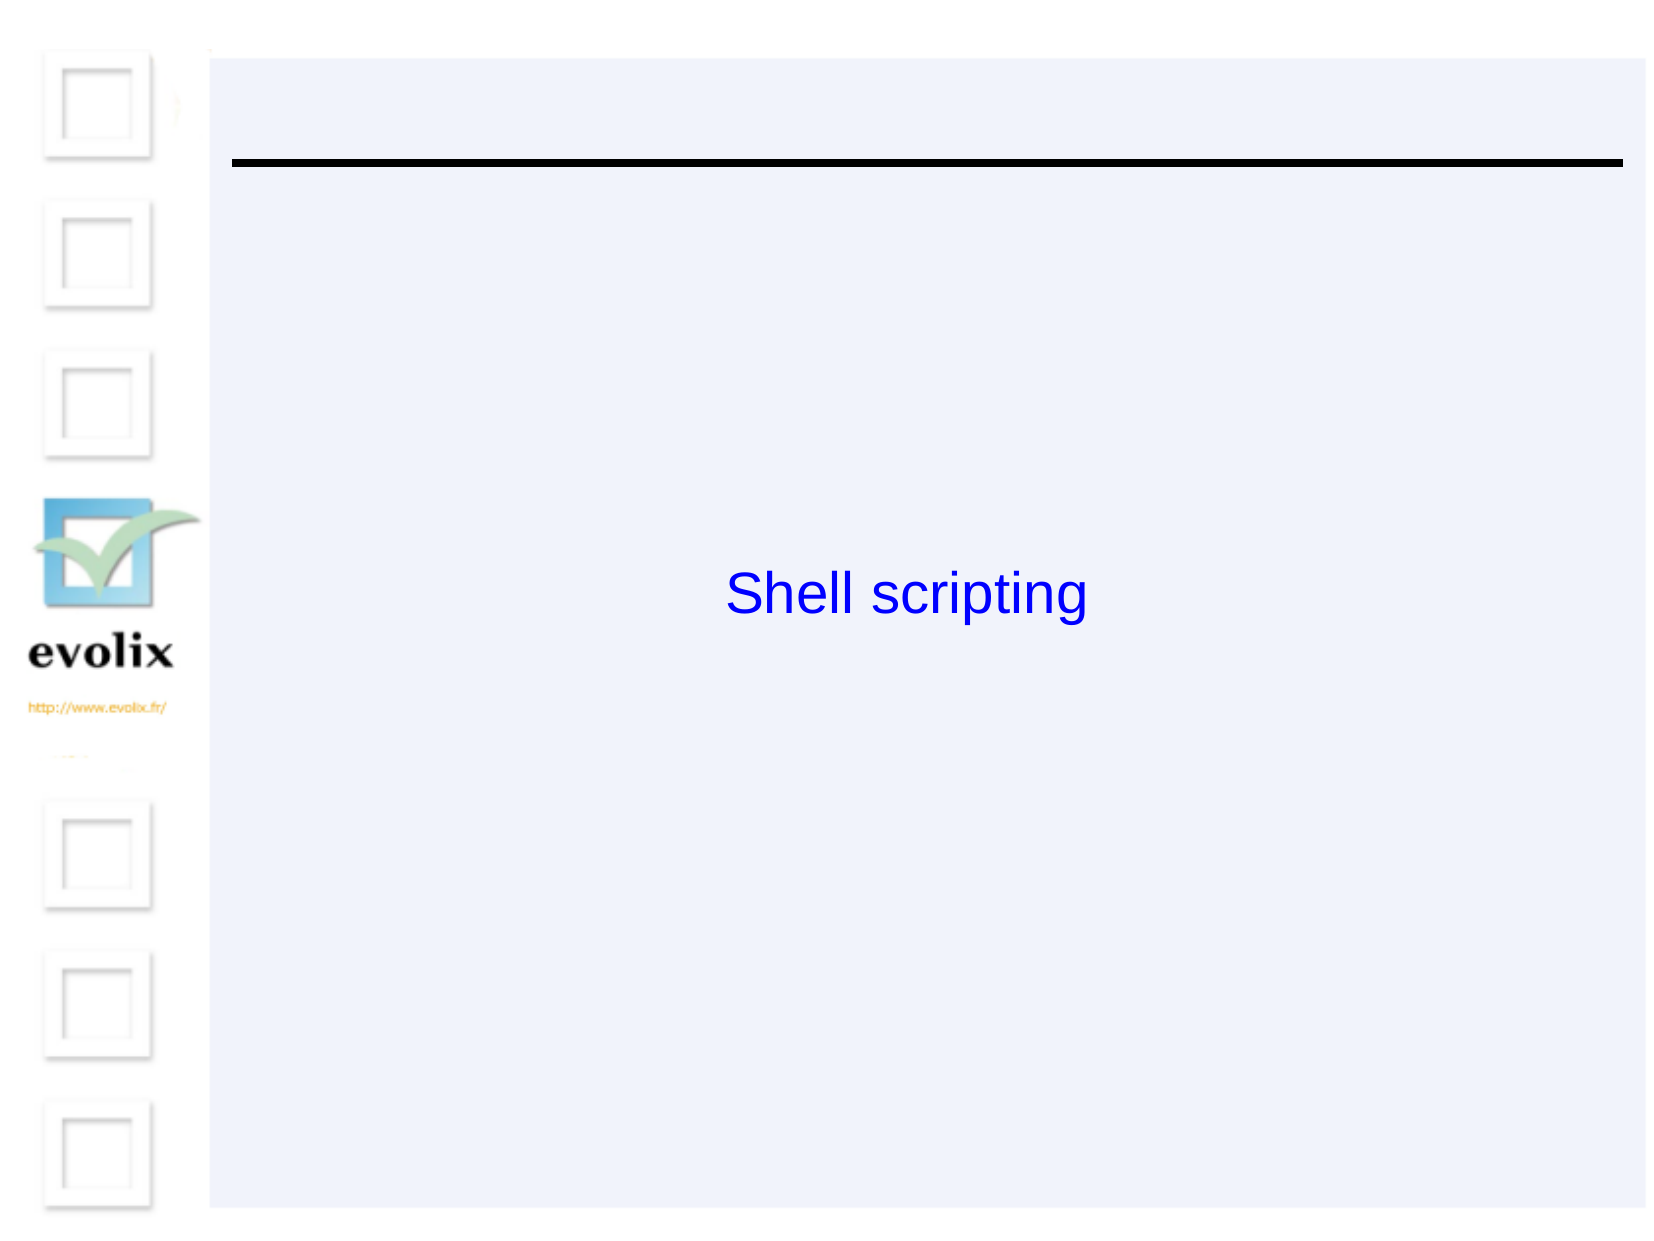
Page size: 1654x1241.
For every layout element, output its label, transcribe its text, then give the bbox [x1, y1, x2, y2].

text_box Shell scripting [710, 553, 1104, 634]
picture [0, 49, 1654, 1218]
